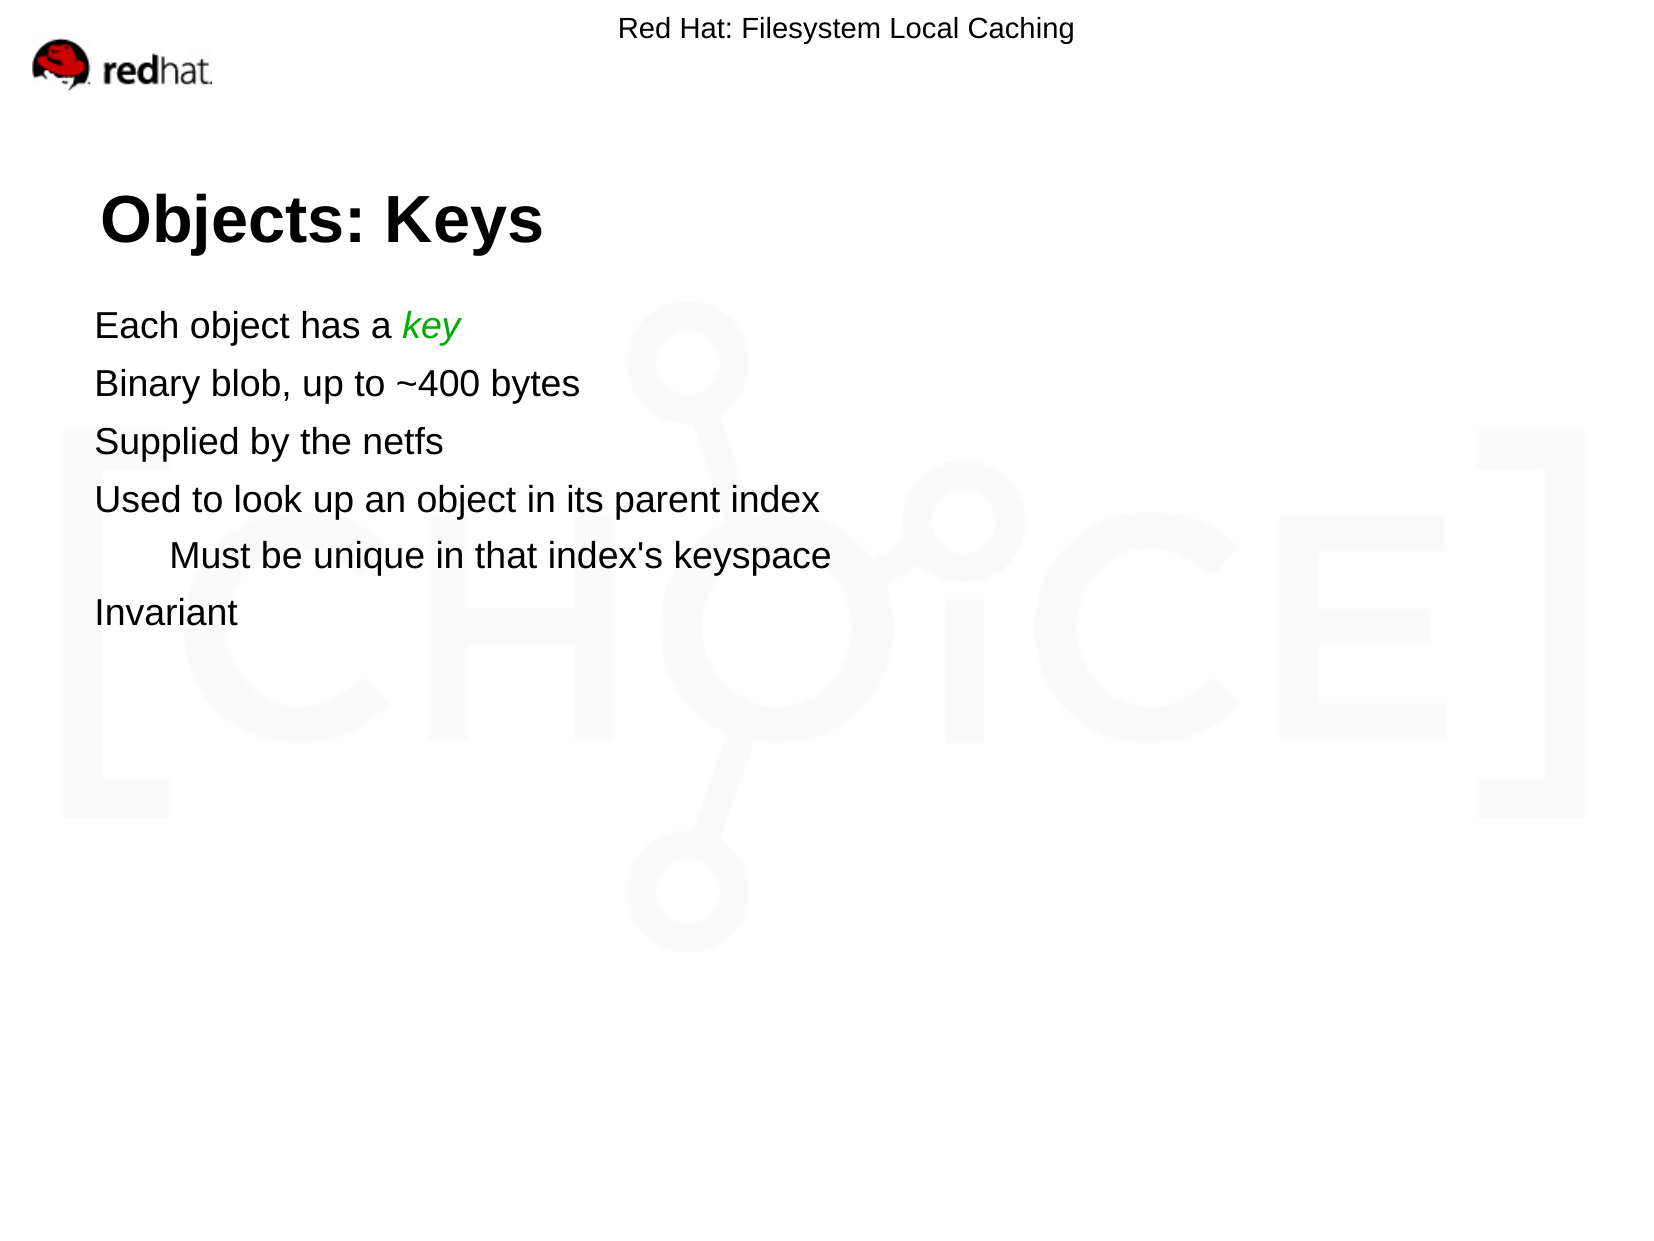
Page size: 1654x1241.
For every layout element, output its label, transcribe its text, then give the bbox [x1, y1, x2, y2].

title Objects: Keys [100, 164, 1506, 275]
list Each object has a key Binary blob, up to ~400 bytes Supplied by the netfs Used to look up an object in its parent index Must be unique in that index's keyspace Invariant [94, 304, 1500, 1174]
picture [31, 37, 212, 98]
picture [63, 302, 1585, 952]
